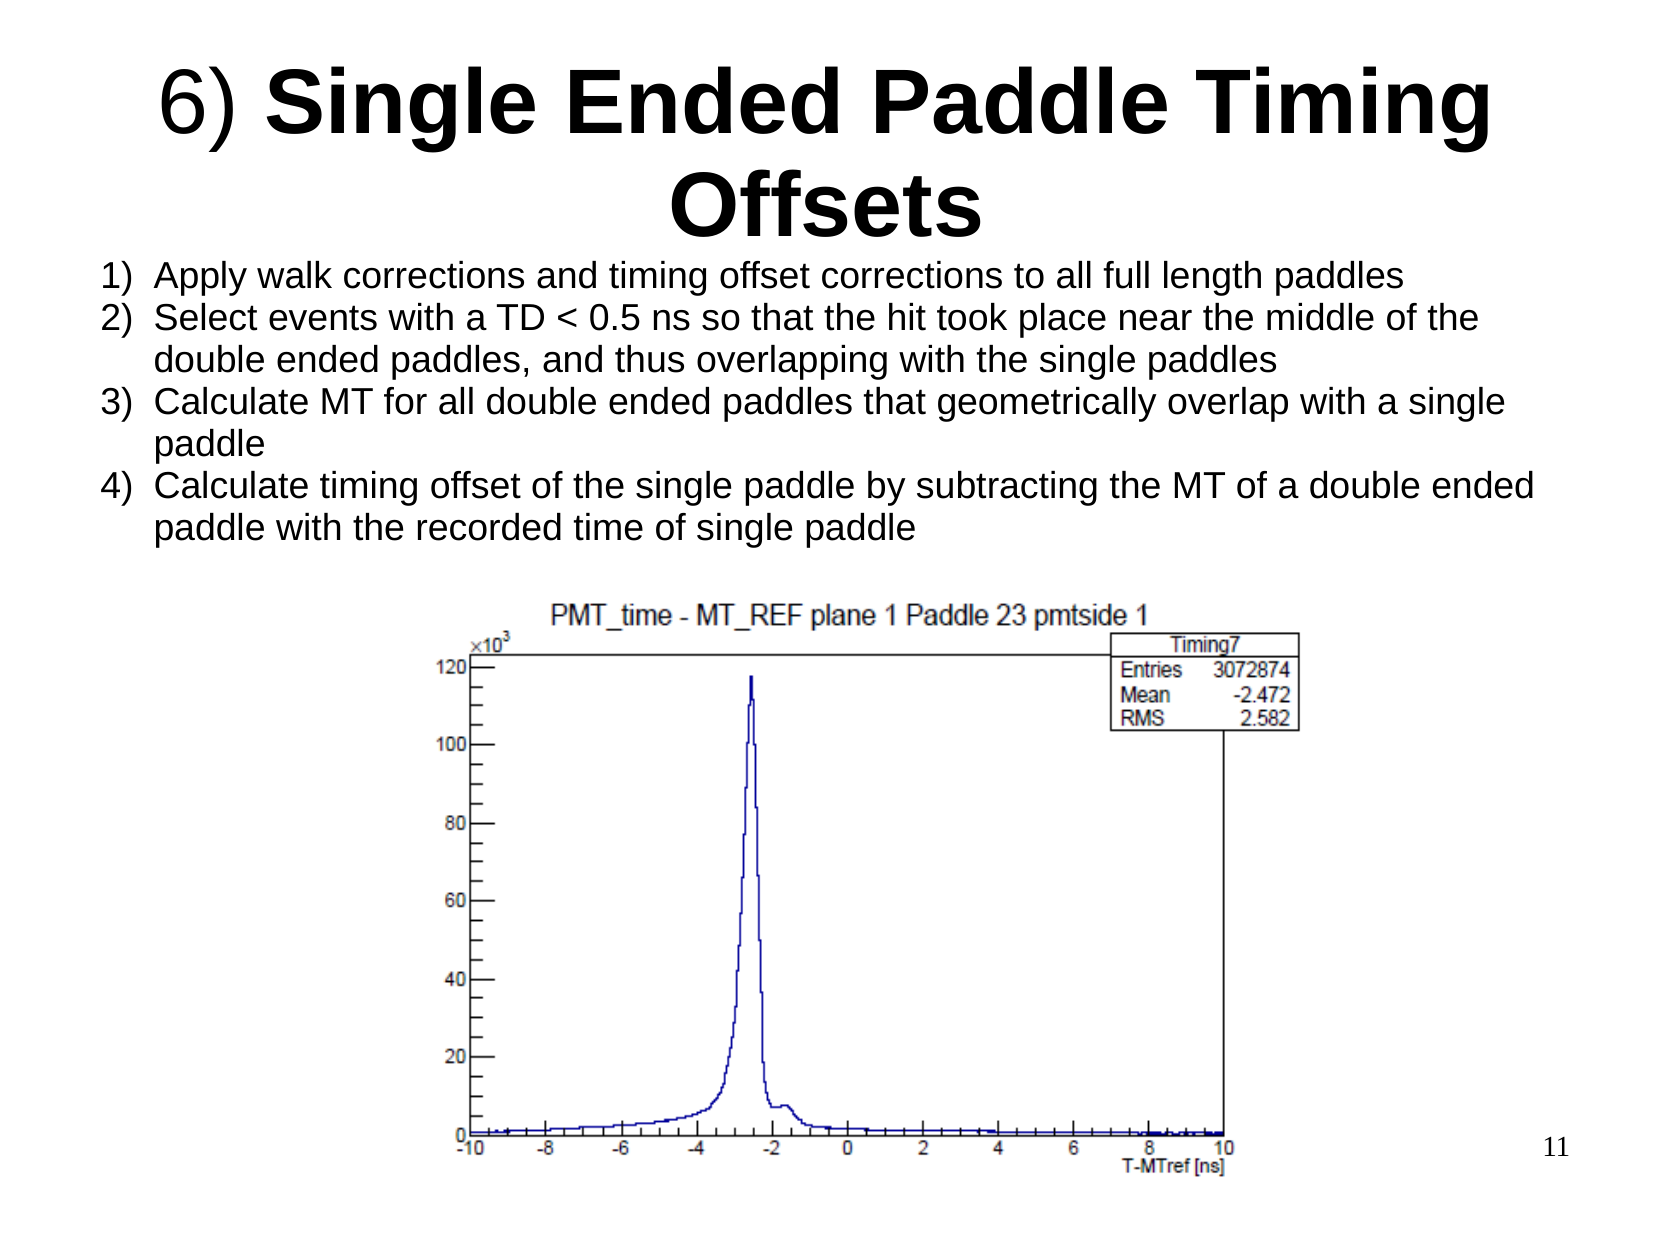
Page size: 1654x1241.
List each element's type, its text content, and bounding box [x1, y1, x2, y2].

picture [419, 596, 1305, 1182]
list Apply walk corrections and timing offset corrections to all full length paddles Select events with a TD < 0.5 ns so that the hit took place near the middle of the double ended paddles, and thus overlapping with the single paddles Calculate MT for all double ended paddles that geometrically overlap with a single paddle Calculate timing offset of the single paddle by subtracting the MT of a double ended paddle with the recorded time of single paddle [82, 254, 1571, 975]
title 6) Single Ended Paddle Timing Offsets [82, 47, 1571, 254]
